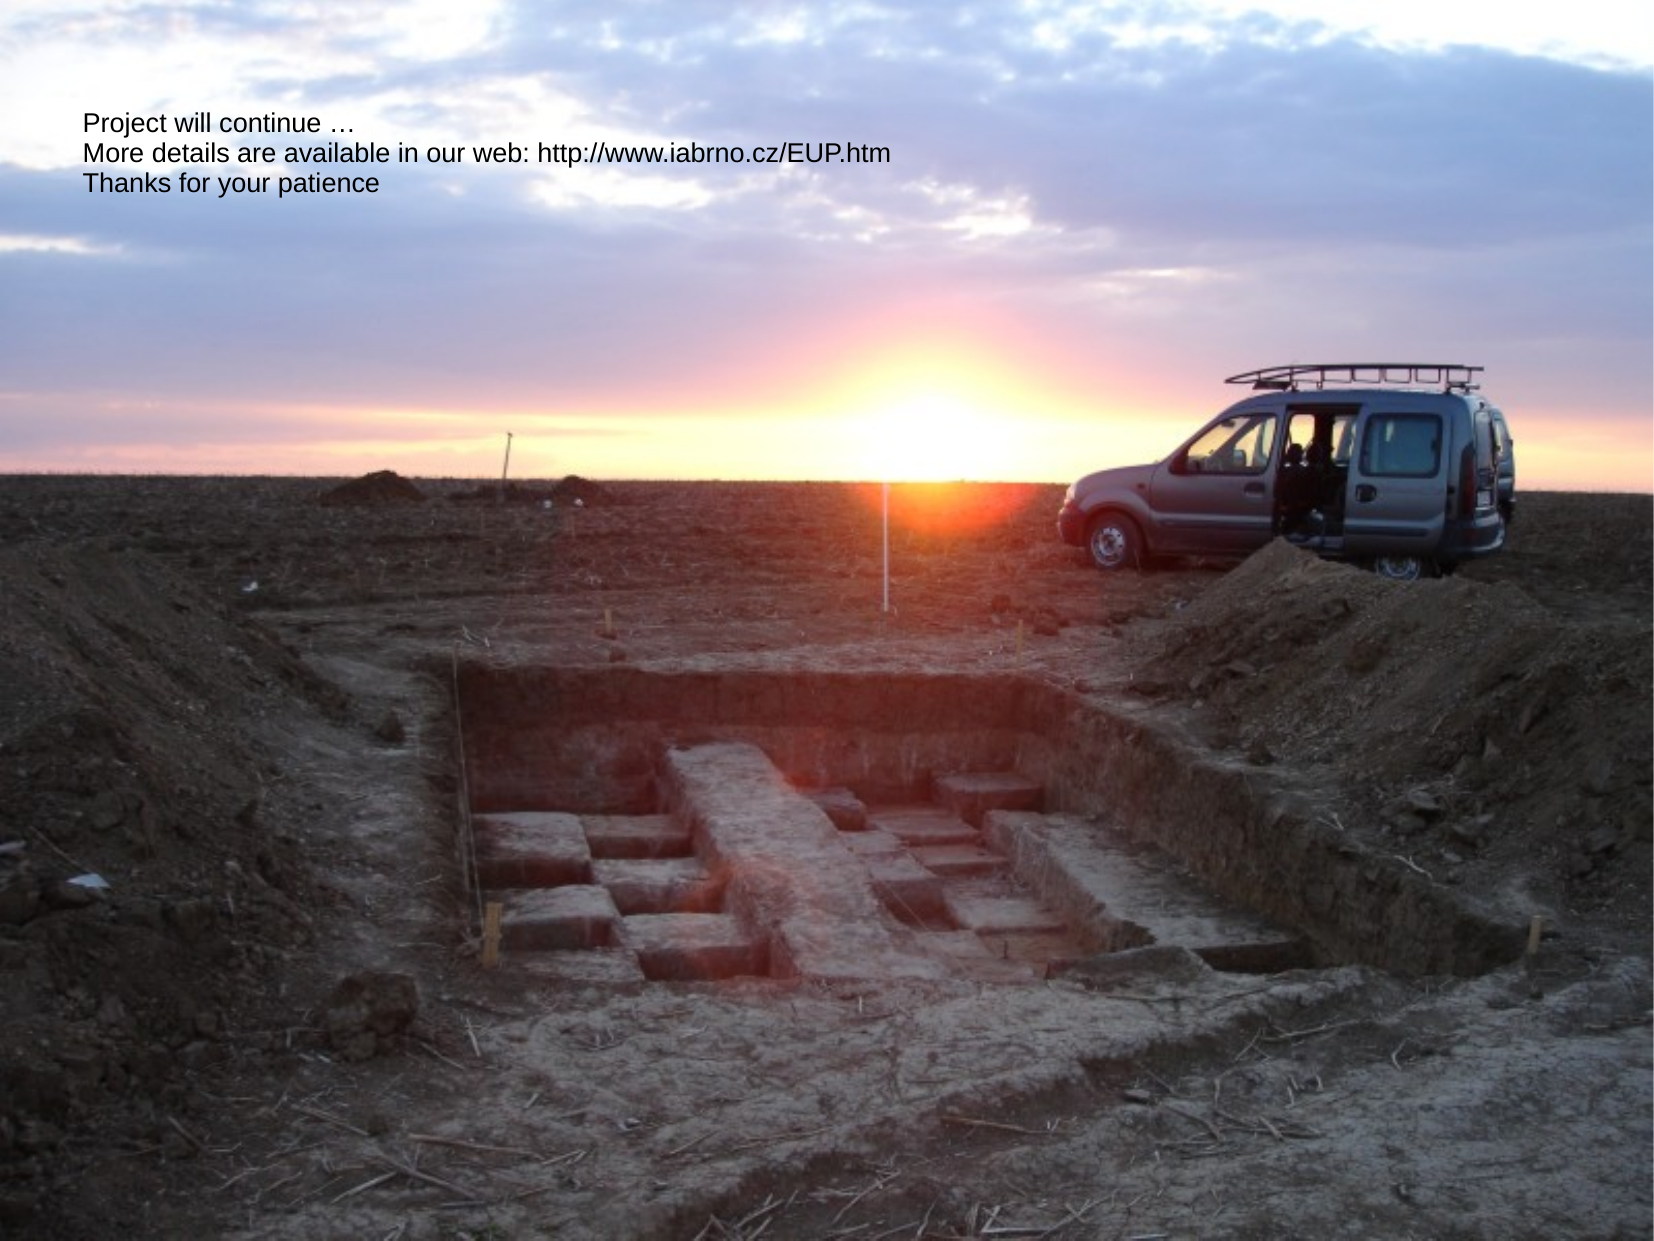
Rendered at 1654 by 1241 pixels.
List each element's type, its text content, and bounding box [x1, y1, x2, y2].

picture [0, 0, 1654, 1241]
title Project will continue … More details are available in our web: http://www.iabrno.cz/EUP.htm Thanks for your patience [82, 49, 1571, 257]
